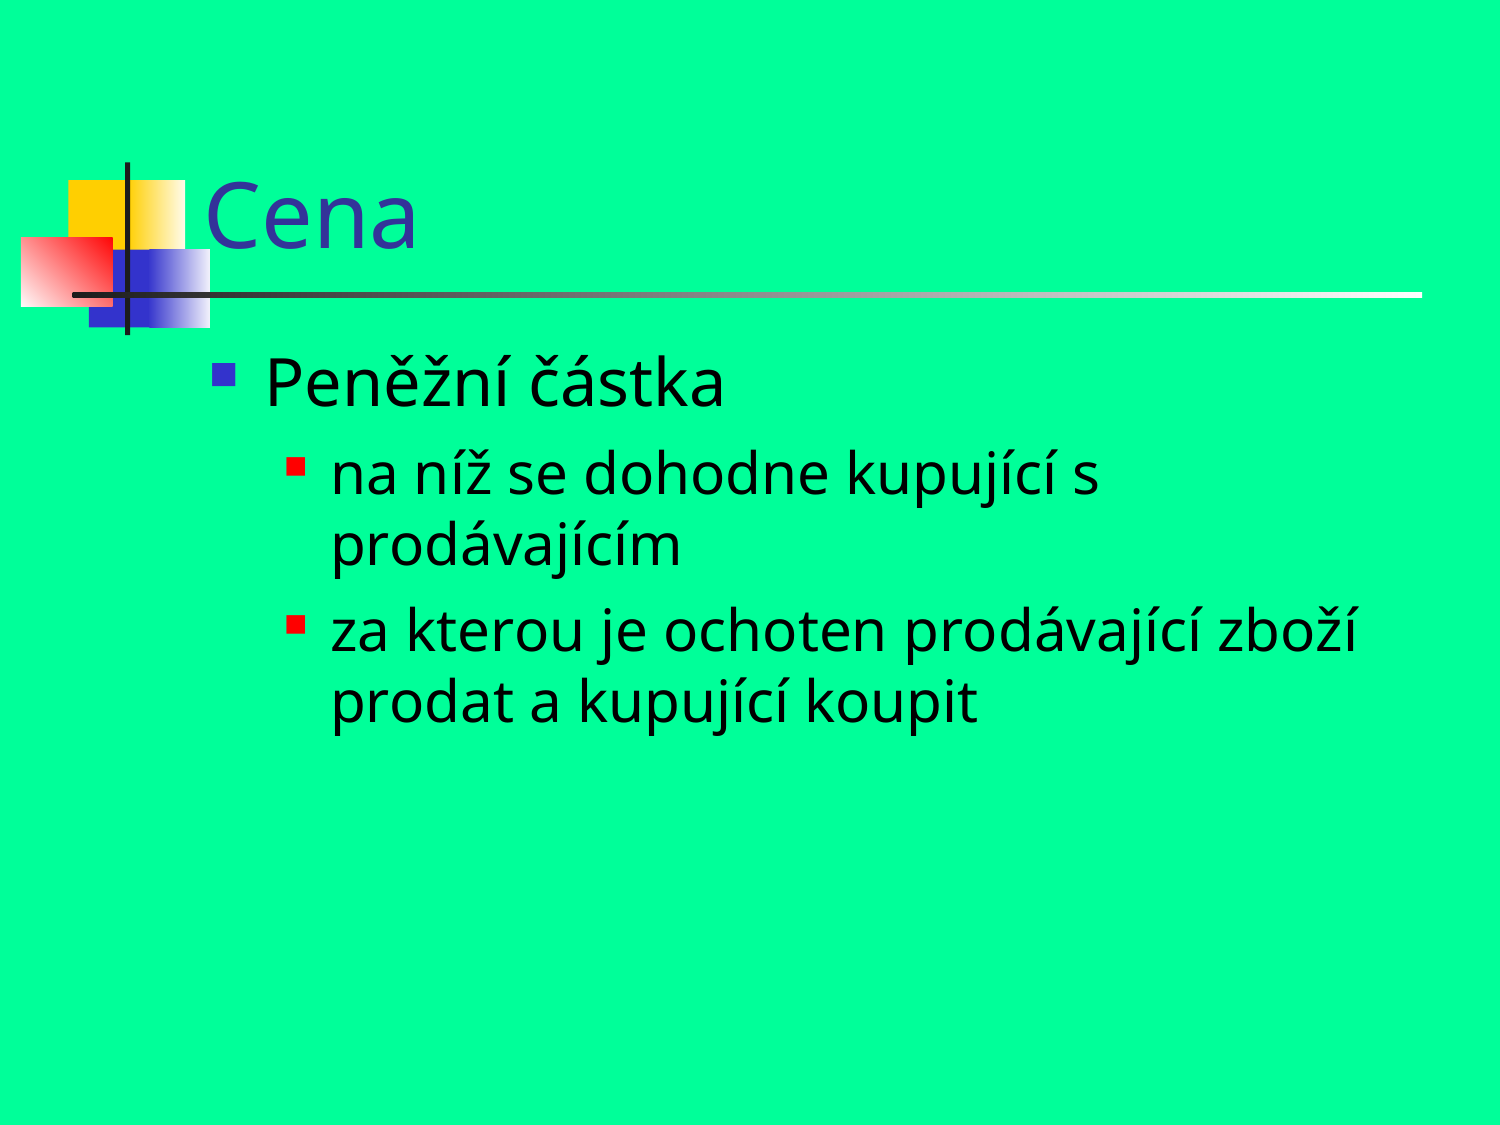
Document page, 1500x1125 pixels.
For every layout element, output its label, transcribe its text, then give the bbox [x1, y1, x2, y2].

list Peněžní částka na níž se dohodne kupující s prodávajícím za kterou je ochoten prodávající zboží prodat a kupující koupit [193, 331, 1469, 1032]
title Cena [188, 35, 1467, 276]
